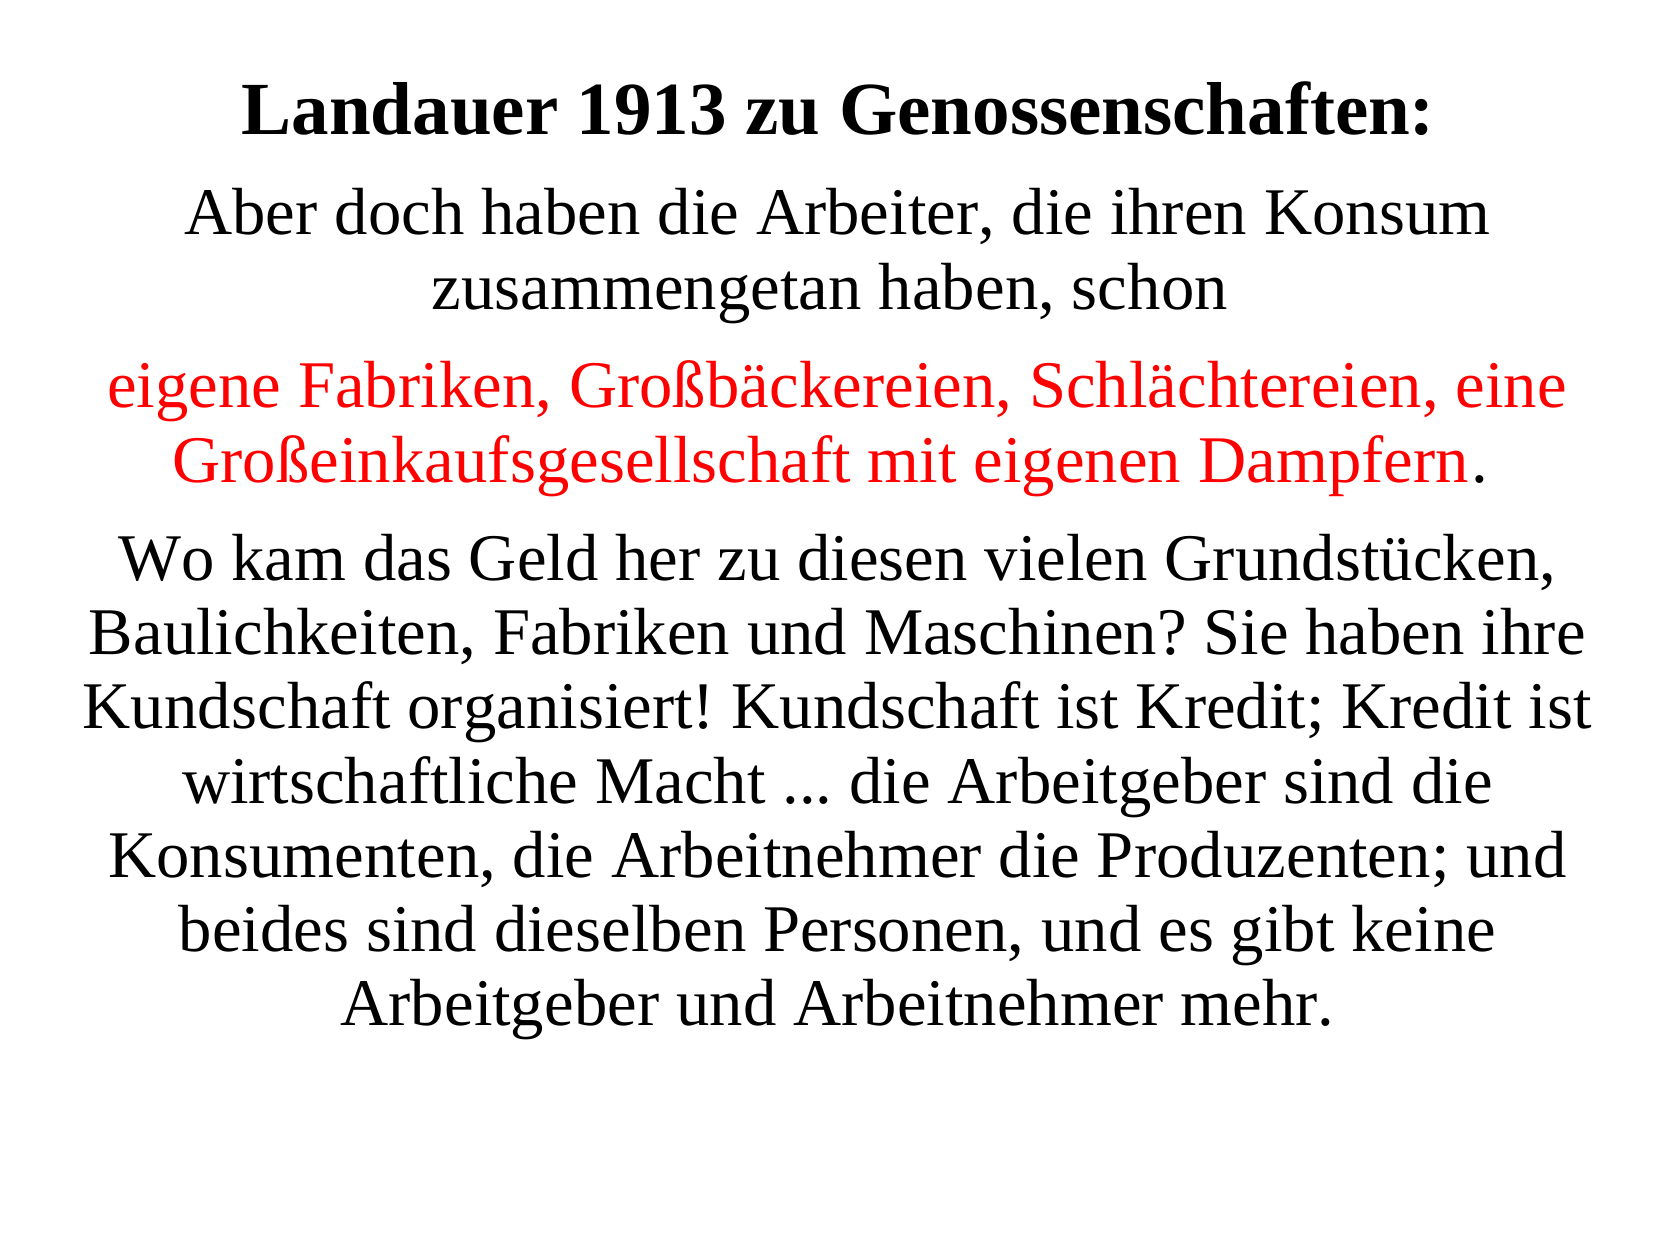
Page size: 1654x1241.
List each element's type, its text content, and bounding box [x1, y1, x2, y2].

text_box Landauer 1913 zu Genossenschaften: Aber doch haben die Arbeiter, die ihren Konsum zusammengetan haben, schon eigene Fabriken, Großbäckereien, Schlächtereien, eine Großeinkaufsgesellschaft mit eigenen Dampfern. Wo kam das Geld her zu diesen vielen Grundstücken, Baulichkeiten, Fabriken und Maschinen? Sie haben ihre Kundschaft organisiert! Kundschaft ist Kredit; Kredit ist wirtschaftliche Macht ... die Arbeitgeber sind die Konsumenten, die Arbeitnehmer die Produzenten; und beides sind dieselben Personen, und es gibt keine Arbeitgeber und Arbeitnehmer mehr. [67, 67, 1610, 1153]
